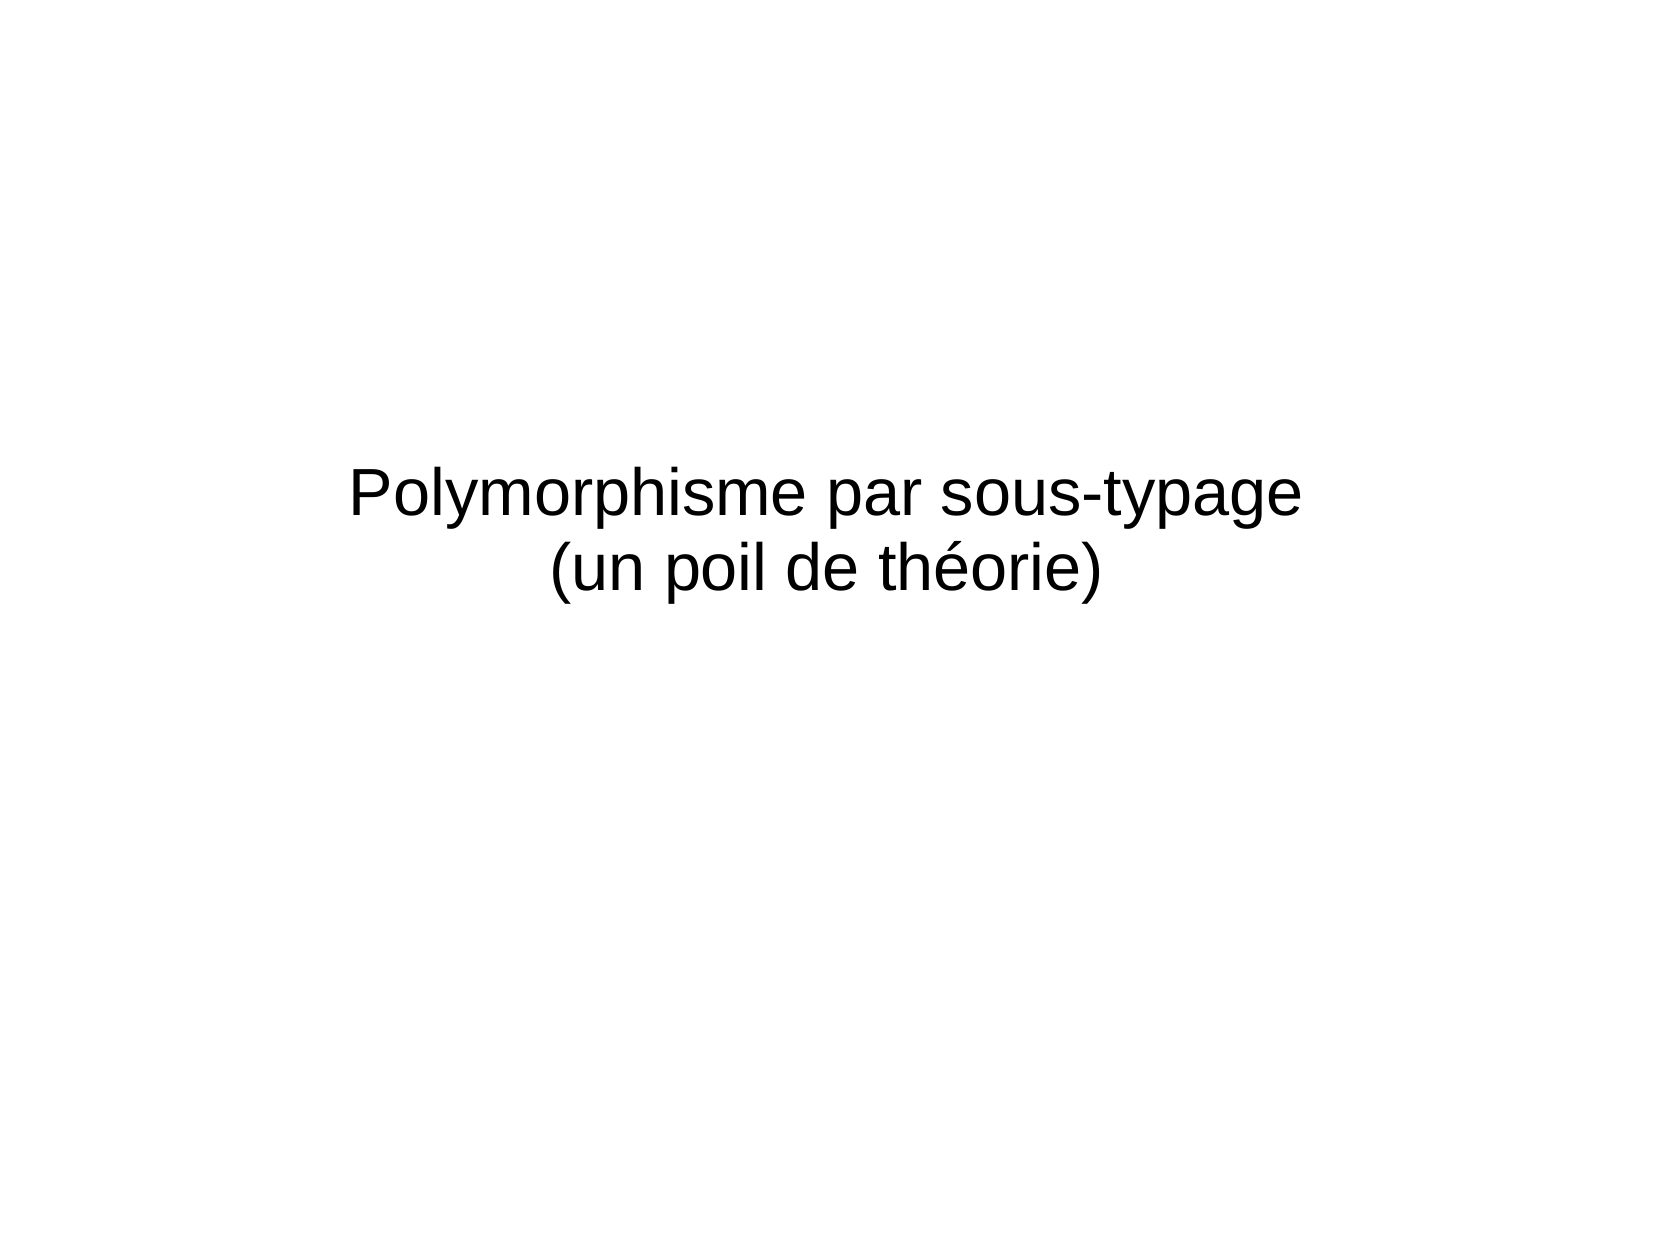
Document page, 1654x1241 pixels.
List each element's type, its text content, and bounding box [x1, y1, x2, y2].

subtitle Polymorphisme par sous-typage (un poil de théorie) [82, 49, 1571, 1010]
